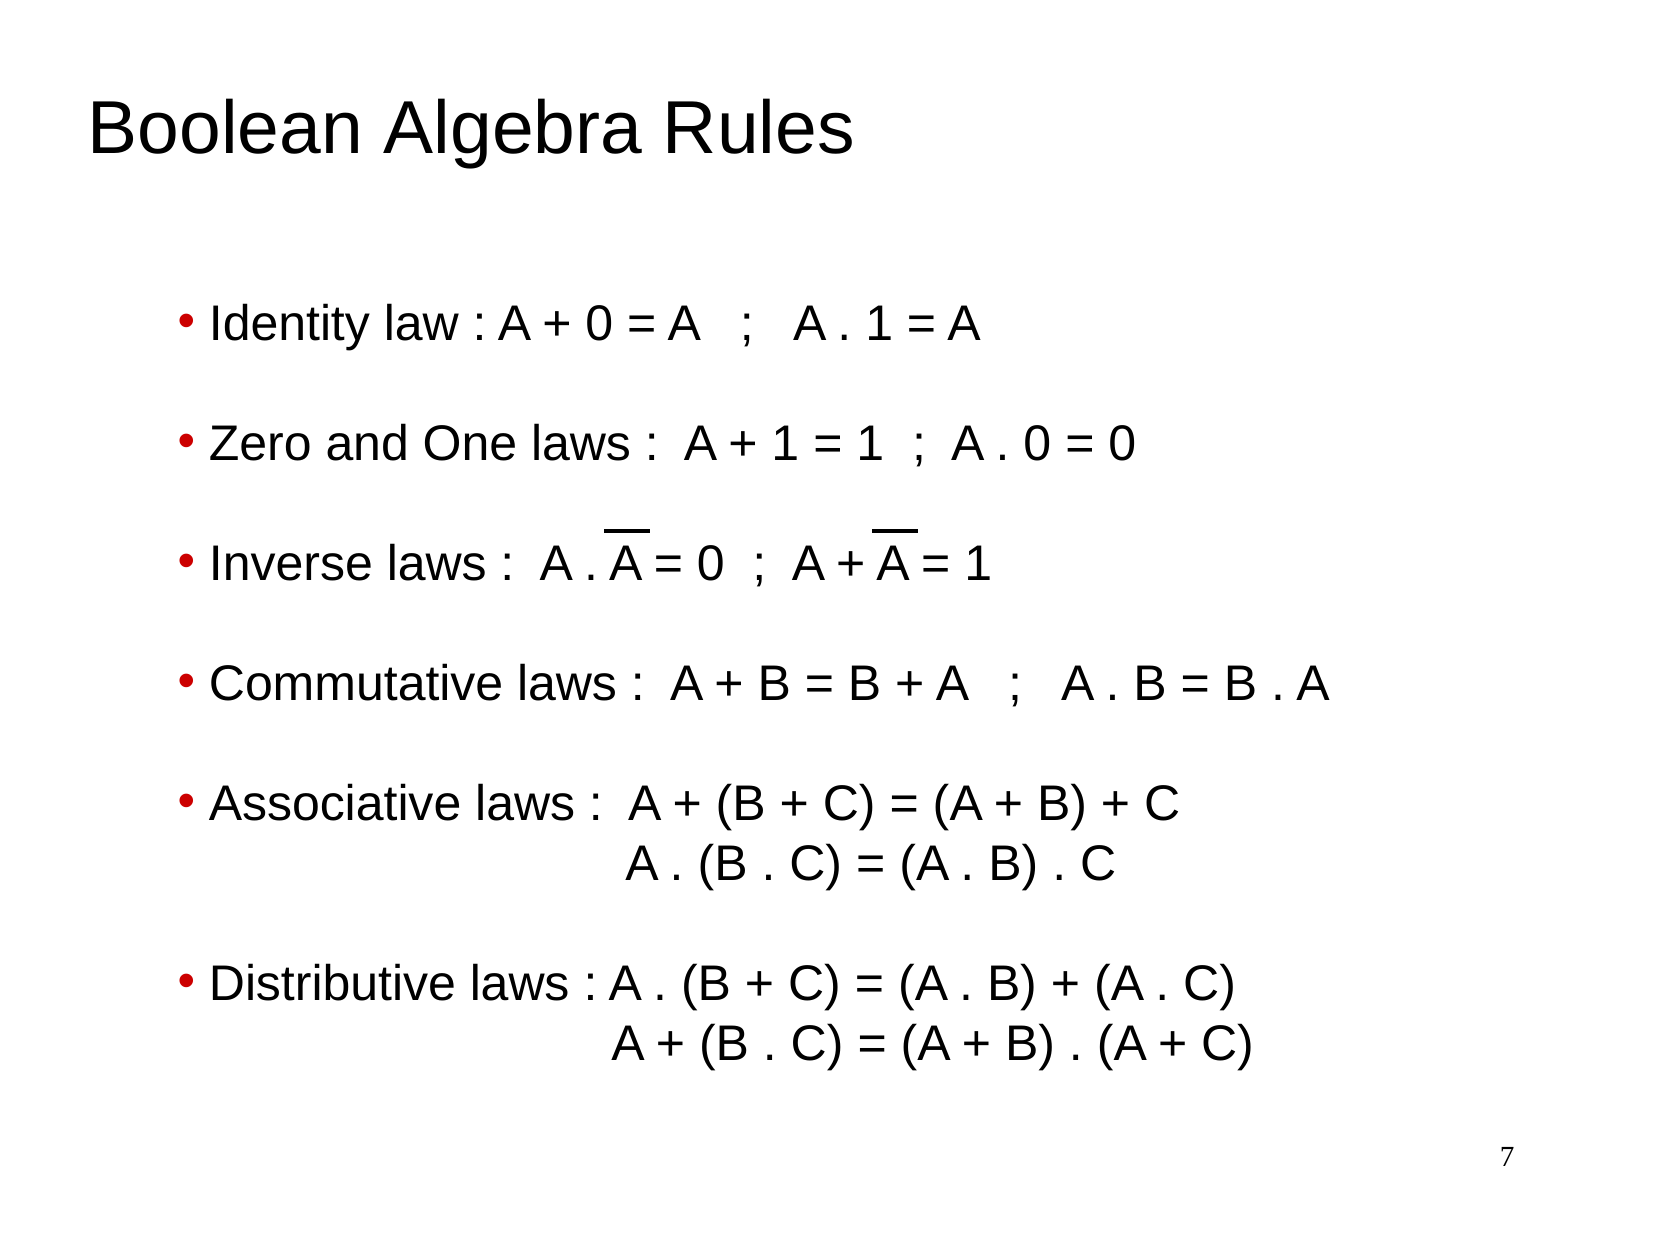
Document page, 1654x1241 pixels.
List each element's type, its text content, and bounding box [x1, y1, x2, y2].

text_box Identity law : A + 0 = A ; A . 1 = A Zero and One laws : A + 1 = 1 ; A . 0 = 0 Inverse laws : A . A = 0 ; A + A = 1 Commutative laws : A + B = B + A ; A . B = B . A Associative laws : A + (B + C) = (A + B) + C A . (B . C) = (A . B) . C Distributive laws : A . (B + C) = (A . B) + (A . C) A + (B . C) = (A + B) . (A + C) [162, 282, 1346, 1079]
text_box <number> [1184, 1129, 1530, 1213]
text_box Boolean Algebra Rules [72, 71, 871, 177]
